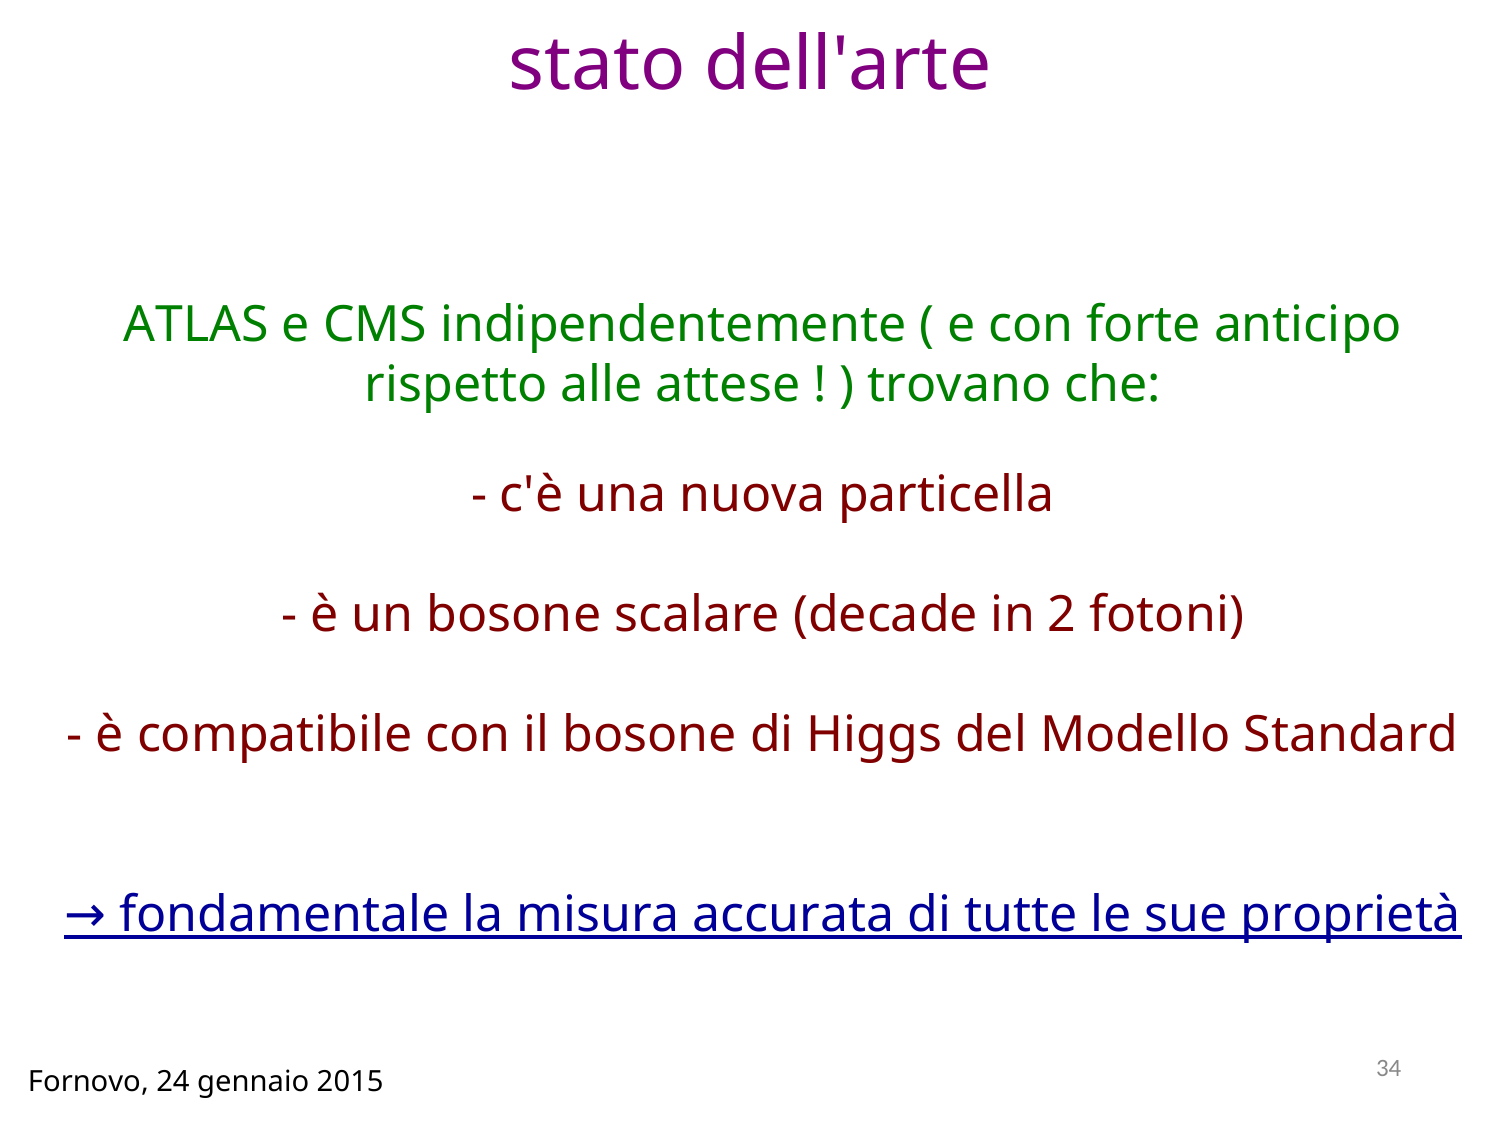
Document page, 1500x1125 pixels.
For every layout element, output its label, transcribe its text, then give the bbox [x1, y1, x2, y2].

text_box ATLAS e CMS indipendentemente ( e con forte anticipo rispetto alle attese ! ) trovano che: - c'è una nuova particella - è un bosone scalare (decade in 2 fotoni) - è compatibile con il bosone di Higgs del Modello Standard → fondamentale la misura accurata di tutte le sue proprietà [49, 283, 1477, 949]
text_box <numero> [1074, 1042, 1417, 1095]
text_box stato dell'arte [41, 0, 1459, 119]
